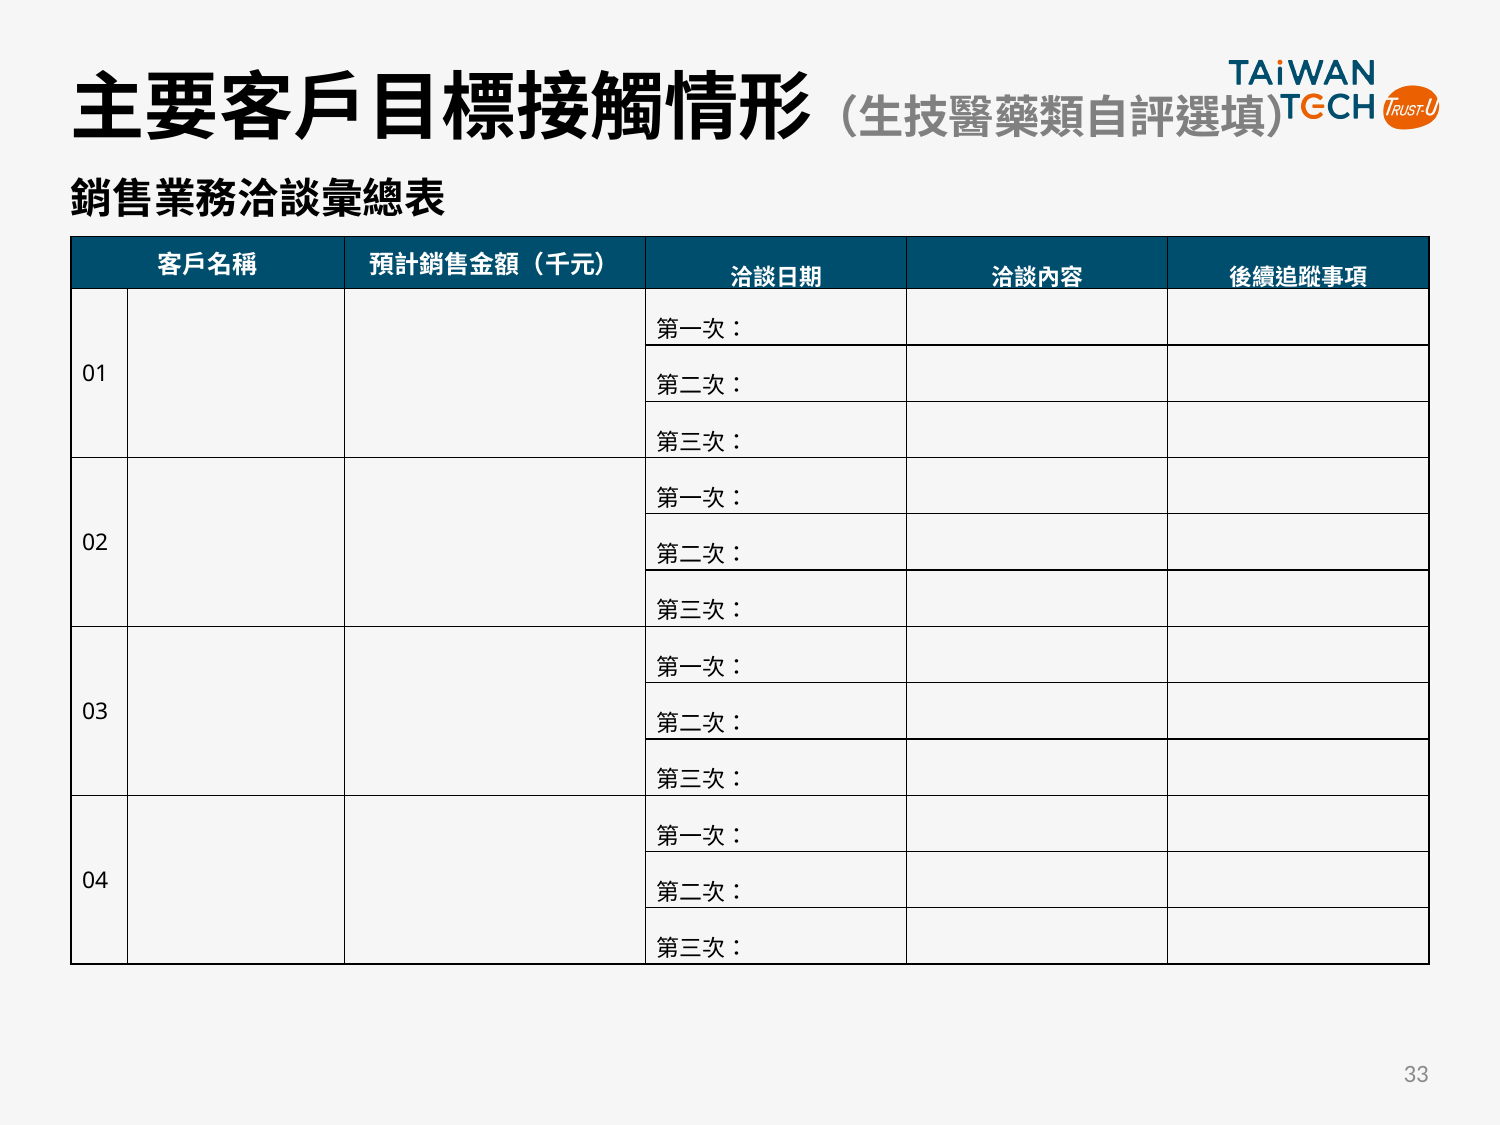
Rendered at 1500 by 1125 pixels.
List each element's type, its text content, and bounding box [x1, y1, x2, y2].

table_cell [345, 458, 645, 626]
table_cell [907, 908, 1167, 963]
table_cell 第一次： [646, 796, 906, 851]
table_cell 第二次： [646, 683, 906, 738]
table_cell [1168, 402, 1428, 457]
table_cell [907, 402, 1167, 457]
table_header 預計銷售金額（千元） [345, 237, 645, 288]
table_cell 第一次： [646, 289, 906, 344]
table_cell [1168, 796, 1428, 851]
table_header 後續追蹤事項 [1168, 237, 1428, 288]
table_cell [1168, 627, 1428, 682]
table_cell [1168, 852, 1428, 907]
table_cell [1168, 571, 1428, 626]
table_cell [128, 627, 344, 795]
table_cell [345, 796, 645, 963]
table_cell [907, 289, 1167, 344]
table_cell 第一次： [646, 627, 906, 682]
table_header 洽談日期 [646, 237, 906, 288]
table_cell 01 [72, 289, 127, 457]
table_cell [345, 627, 645, 795]
table_cell 第一次： [646, 458, 906, 513]
table_header 客戶名稱 [72, 237, 344, 288]
table_cell [907, 683, 1167, 738]
table_cell [1168, 346, 1428, 401]
table_cell [1168, 908, 1428, 963]
table_cell 第三次： [646, 402, 906, 457]
table_cell [1168, 740, 1428, 795]
table_cell [1168, 514, 1428, 569]
table_header 洽談內容 [907, 237, 1167, 288]
table_cell 第三次： [646, 908, 906, 963]
table_cell 04 [72, 796, 127, 963]
table_cell [128, 458, 344, 626]
table_cell [907, 627, 1167, 682]
table_cell [1168, 458, 1428, 513]
table_cell [907, 346, 1167, 401]
slide_number <編號> [1106, 1042, 1445, 1103]
table_cell 03 [72, 627, 127, 795]
table_cell [907, 571, 1167, 626]
table_cell 02 [72, 458, 127, 626]
table_cell [345, 289, 645, 457]
title 主要客戶目標接觸情形（生技醫藥類自評選填） [55, 33, 1444, 156]
table_cell 第二次： [646, 514, 906, 569]
table_cell 第二次： [646, 346, 906, 401]
table_cell [128, 289, 344, 457]
table_cell [907, 852, 1167, 907]
table_cell [907, 514, 1167, 569]
table_cell [907, 740, 1167, 795]
table_cell [907, 458, 1167, 513]
table_cell 第三次： [646, 571, 906, 626]
table_cell [1168, 683, 1428, 738]
text_box 銷售業務洽談彙總表 [55, 164, 878, 230]
table_cell 第三次： [646, 740, 906, 795]
table_cell [1168, 289, 1428, 344]
table_cell 第二次： [646, 852, 906, 907]
table_cell [128, 796, 344, 963]
table_cell [907, 796, 1167, 851]
